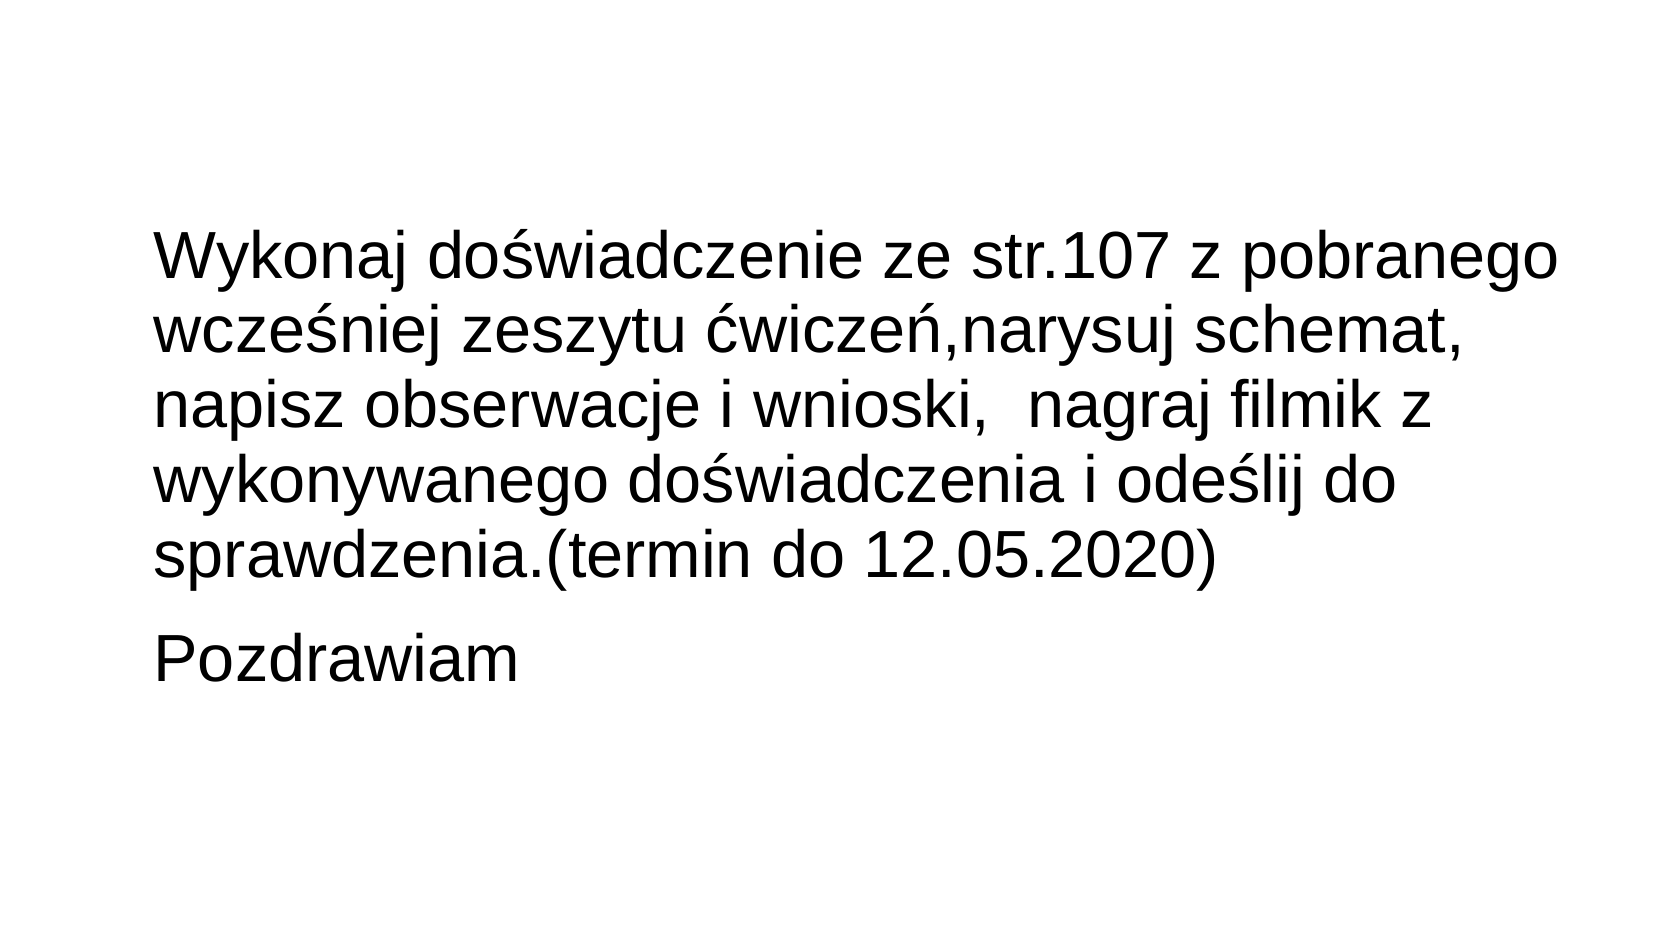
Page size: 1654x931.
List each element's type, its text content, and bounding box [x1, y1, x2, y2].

list Wykonaj doświadczenie ze str.107 z pobranego wcześniej zeszytu ćwiczeń,narysuj schemat, napisz obserwacje i wnioski, nagraj filmik z wykonywanego doświadczenia i odeślij do sprawdzenia.(termin do 12.05.2020) Pozdrawiam [82, 217, 1571, 758]
